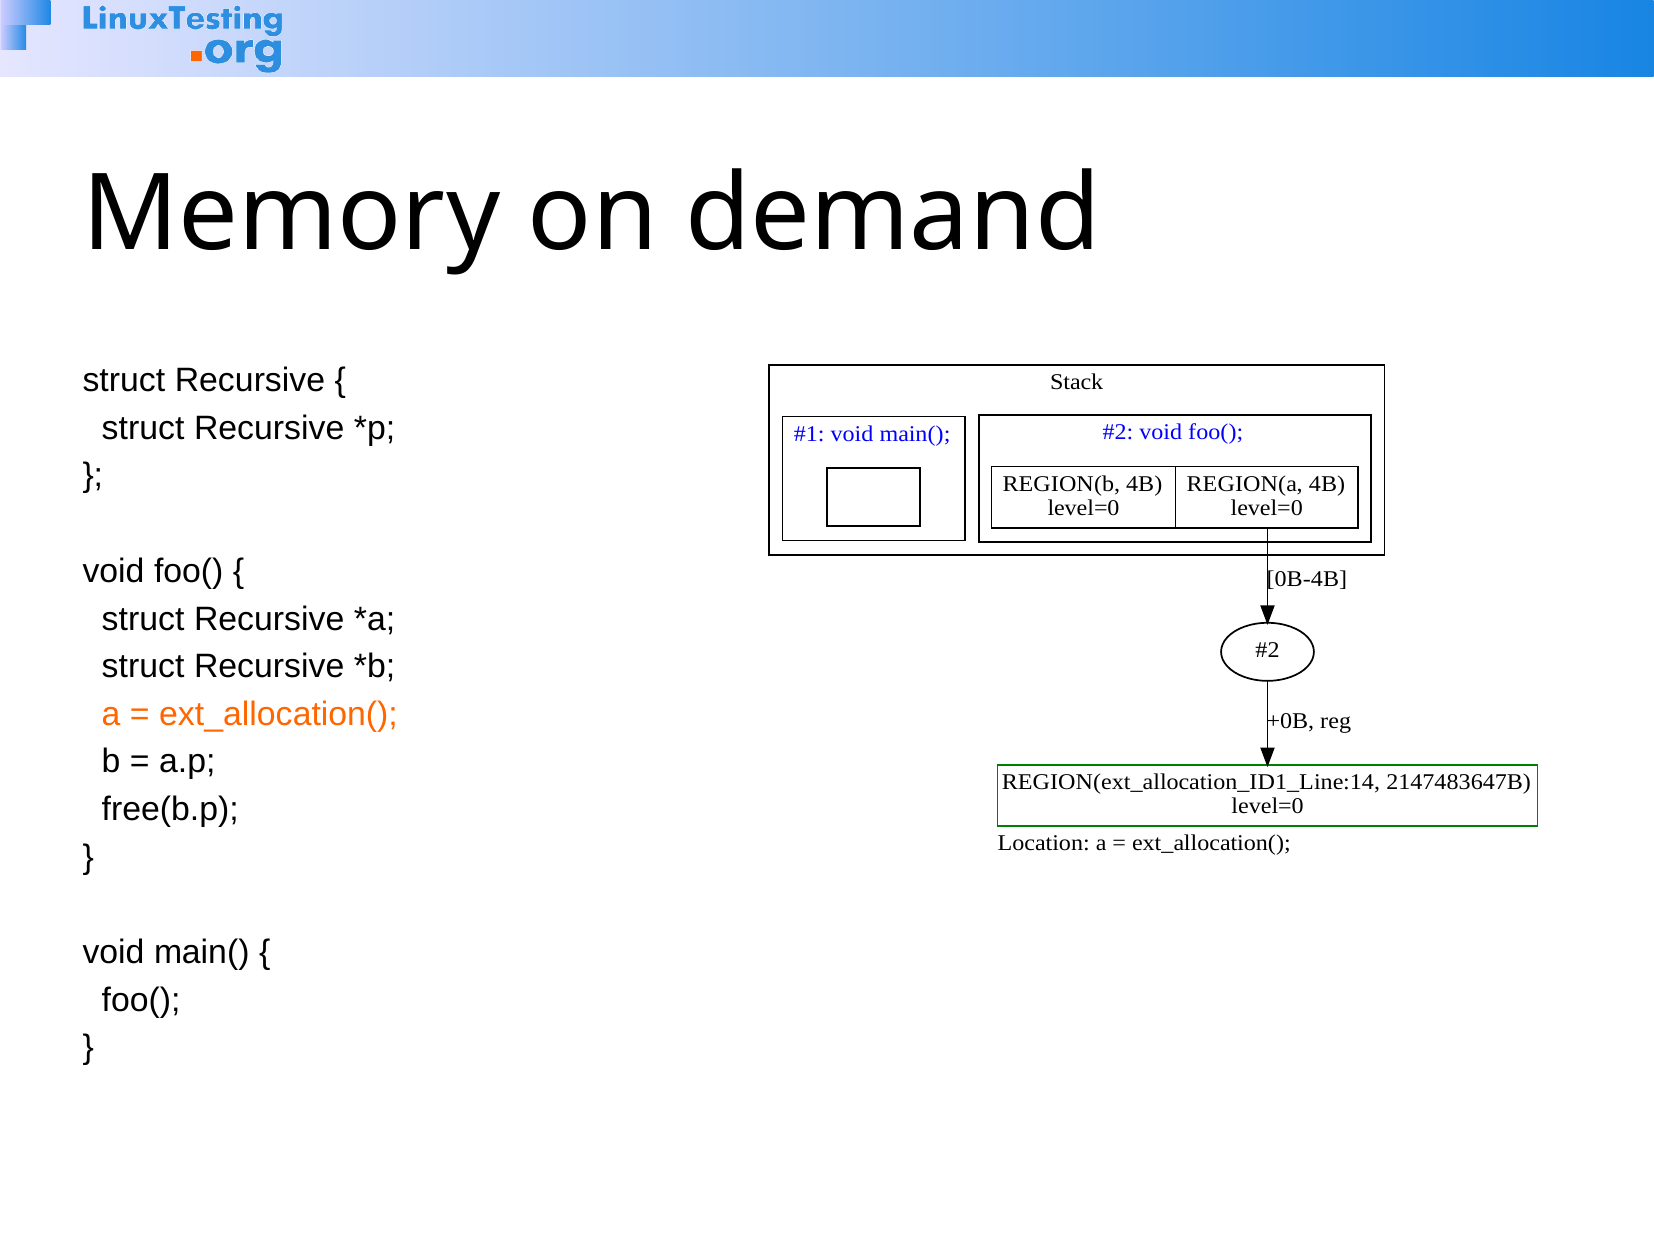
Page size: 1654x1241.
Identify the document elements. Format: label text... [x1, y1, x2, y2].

list struct Recursive { struct Recursive *p; }; void foo() { struct Recursive *a; struct Recursive *b; a = ext_allocation(); b = a.p; free(b.p); } void main() { foo(); } [82, 358, 809, 1078]
picture [83, 5, 282, 73]
picture [747, 345, 1546, 871]
title Memory on demand [82, 76, 1571, 336]
